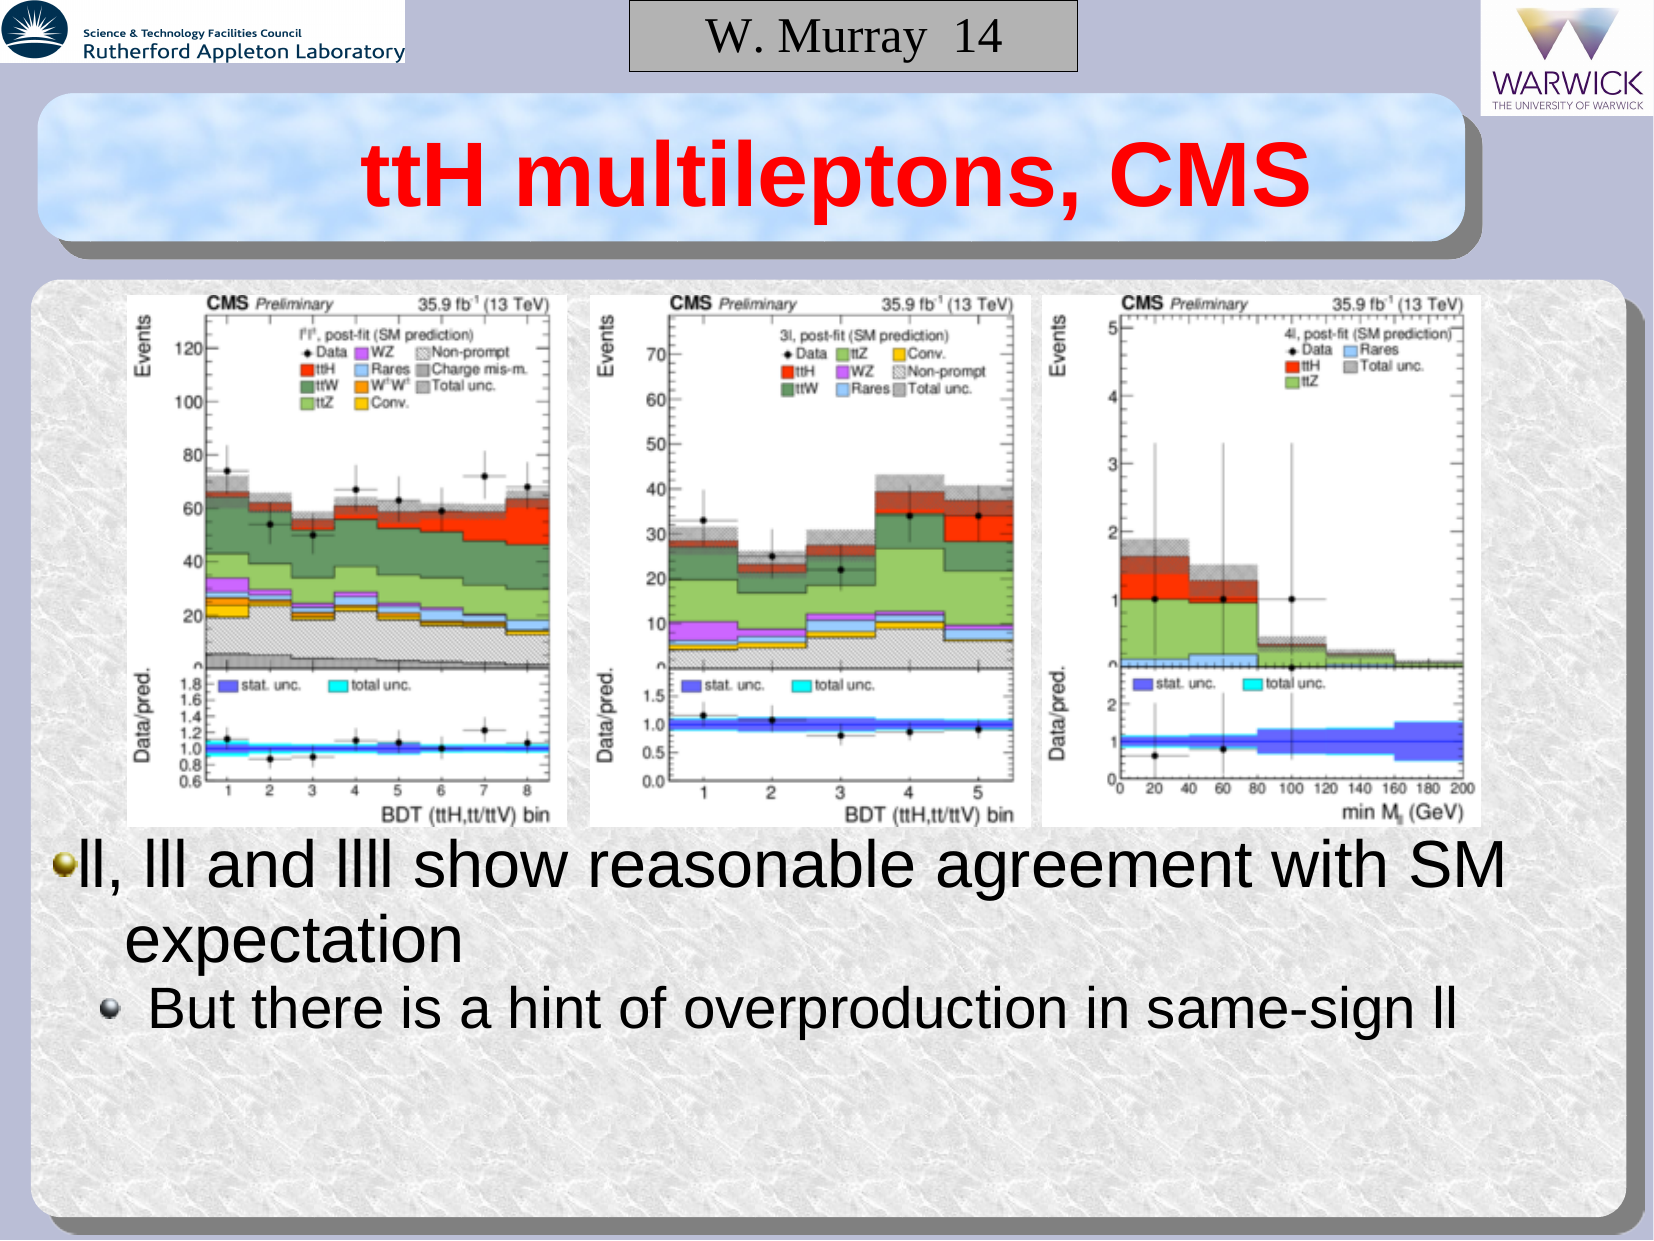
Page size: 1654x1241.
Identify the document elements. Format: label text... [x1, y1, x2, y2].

picture [37, 93, 1452, 242]
picture [0, 0, 405, 63]
list ll, lll and llll show reasonable agreement with SM expectation But there is a hint of overproduction in same-sign ll [53, 826, 1588, 1193]
picture [30, 279, 1627, 1218]
picture [1480, 0, 1654, 116]
title ttH multileptons, CMS [90, 101, 1584, 249]
